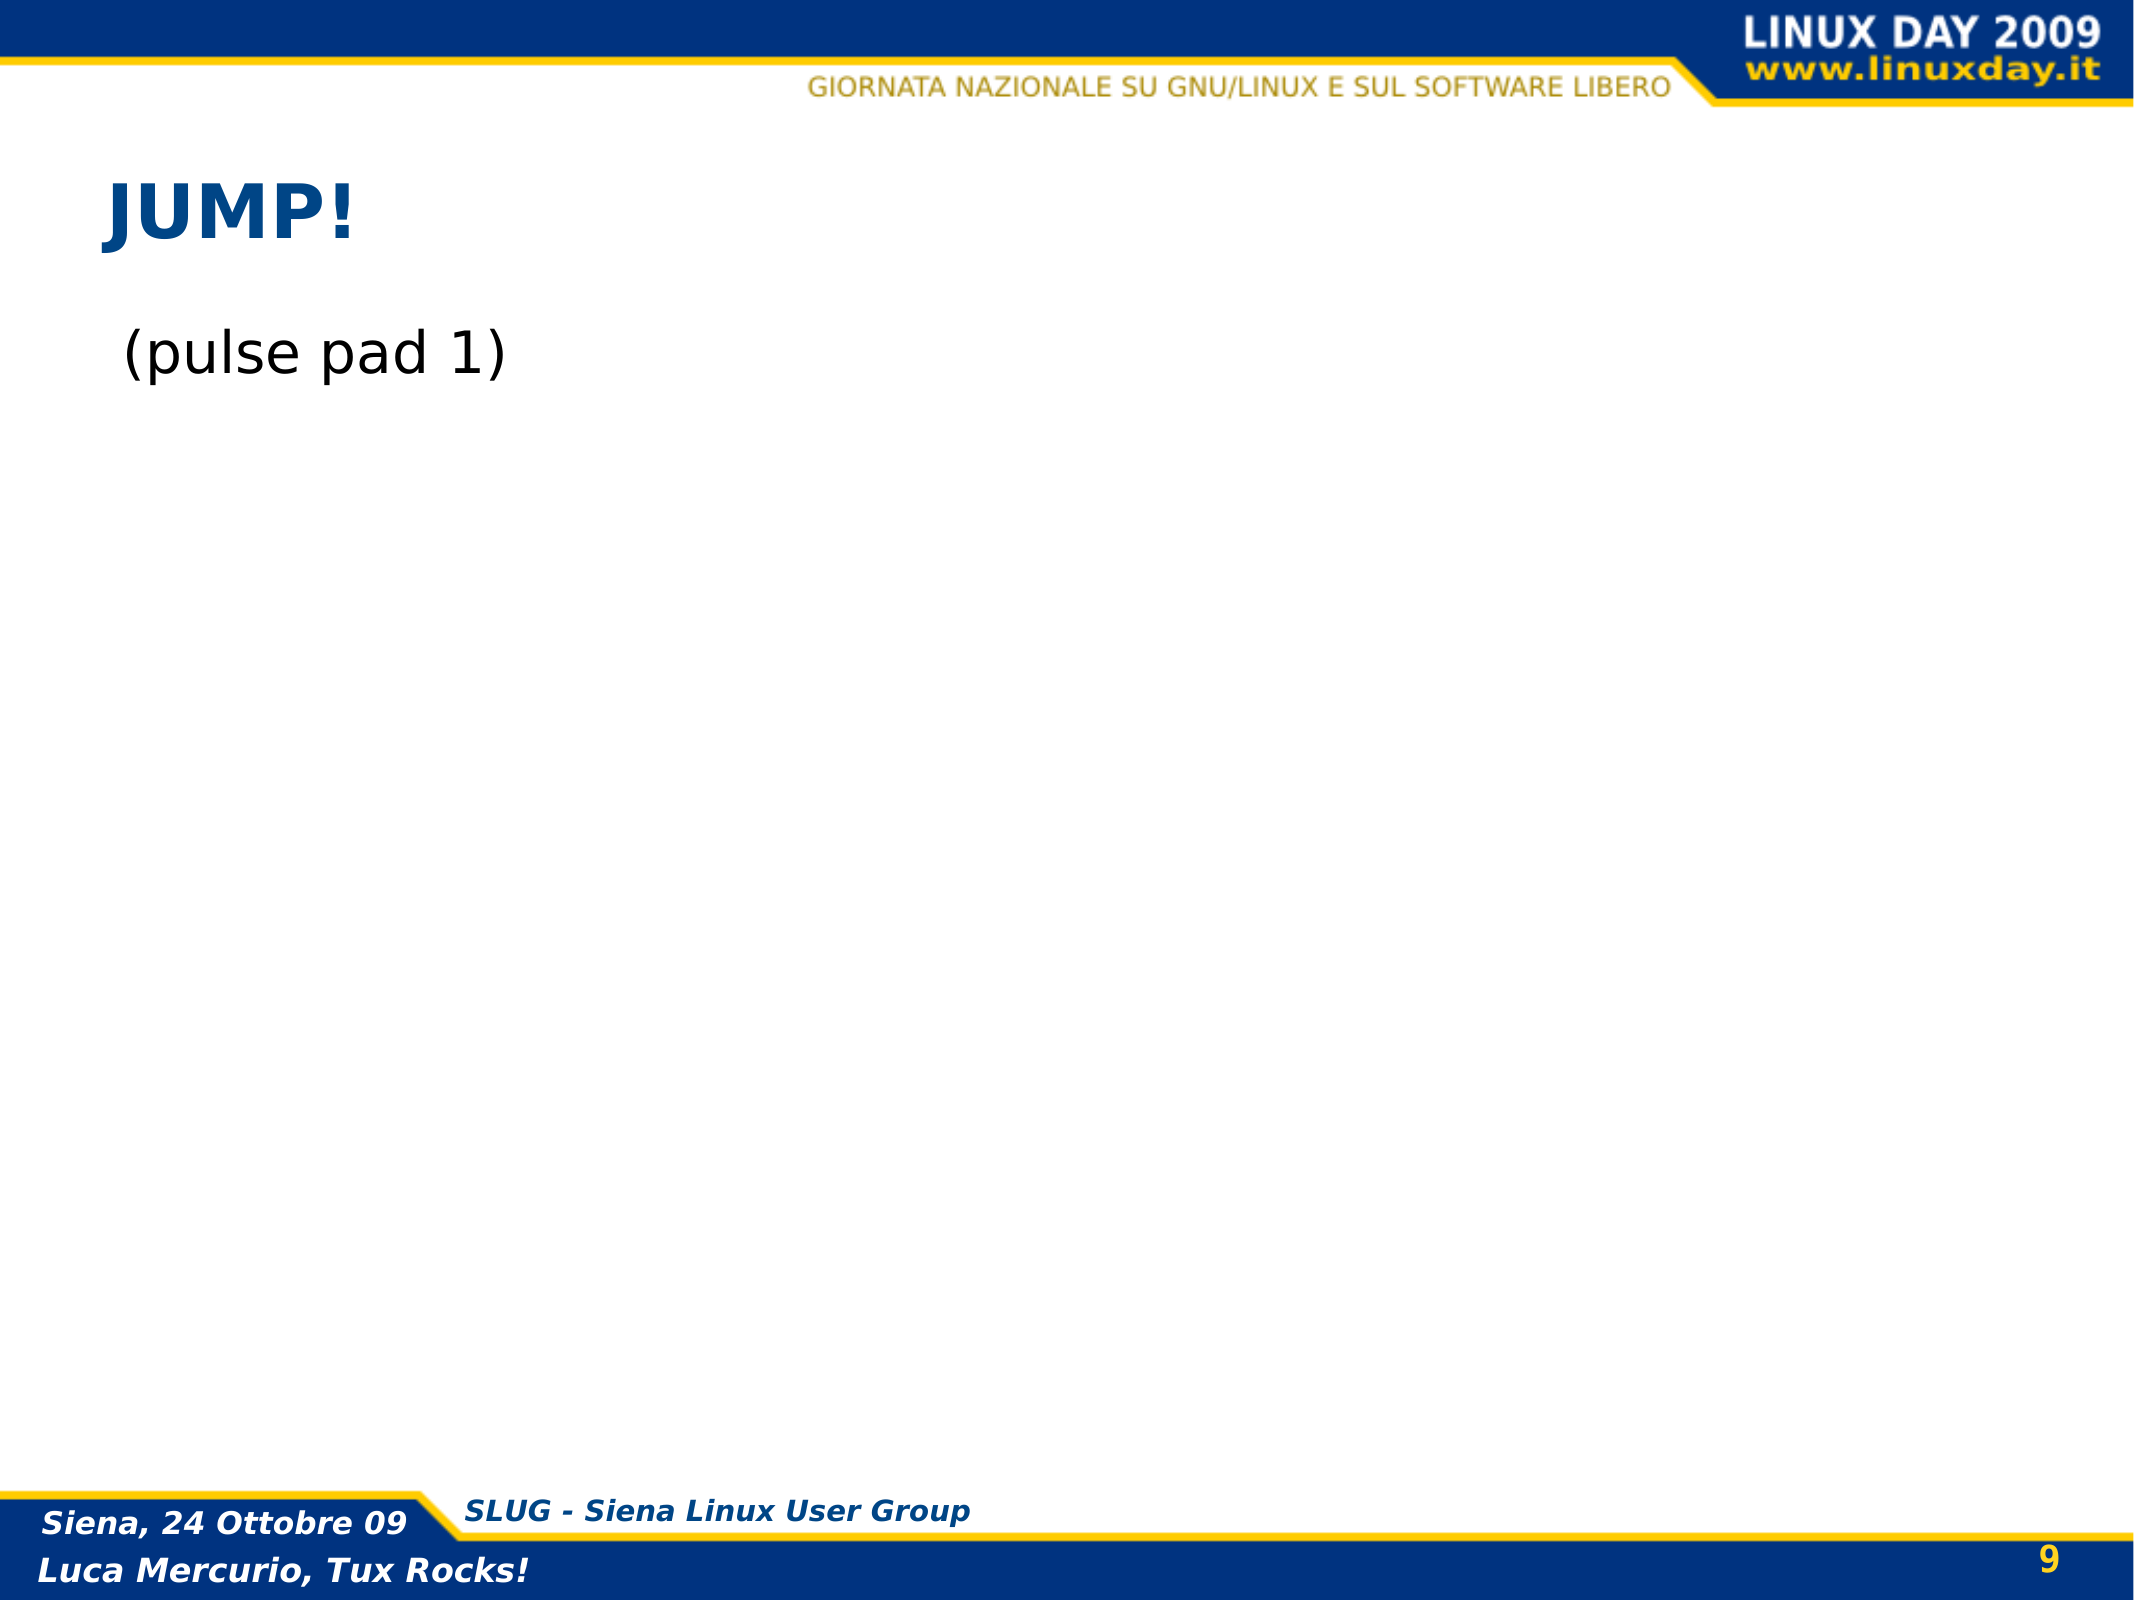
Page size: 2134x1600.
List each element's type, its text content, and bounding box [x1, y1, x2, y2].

picture [0, 0, 2134, 1600]
title JUMP! [106, 159, 2080, 267]
list (pulse pad 1) [106, 319, 2027, 1441]
